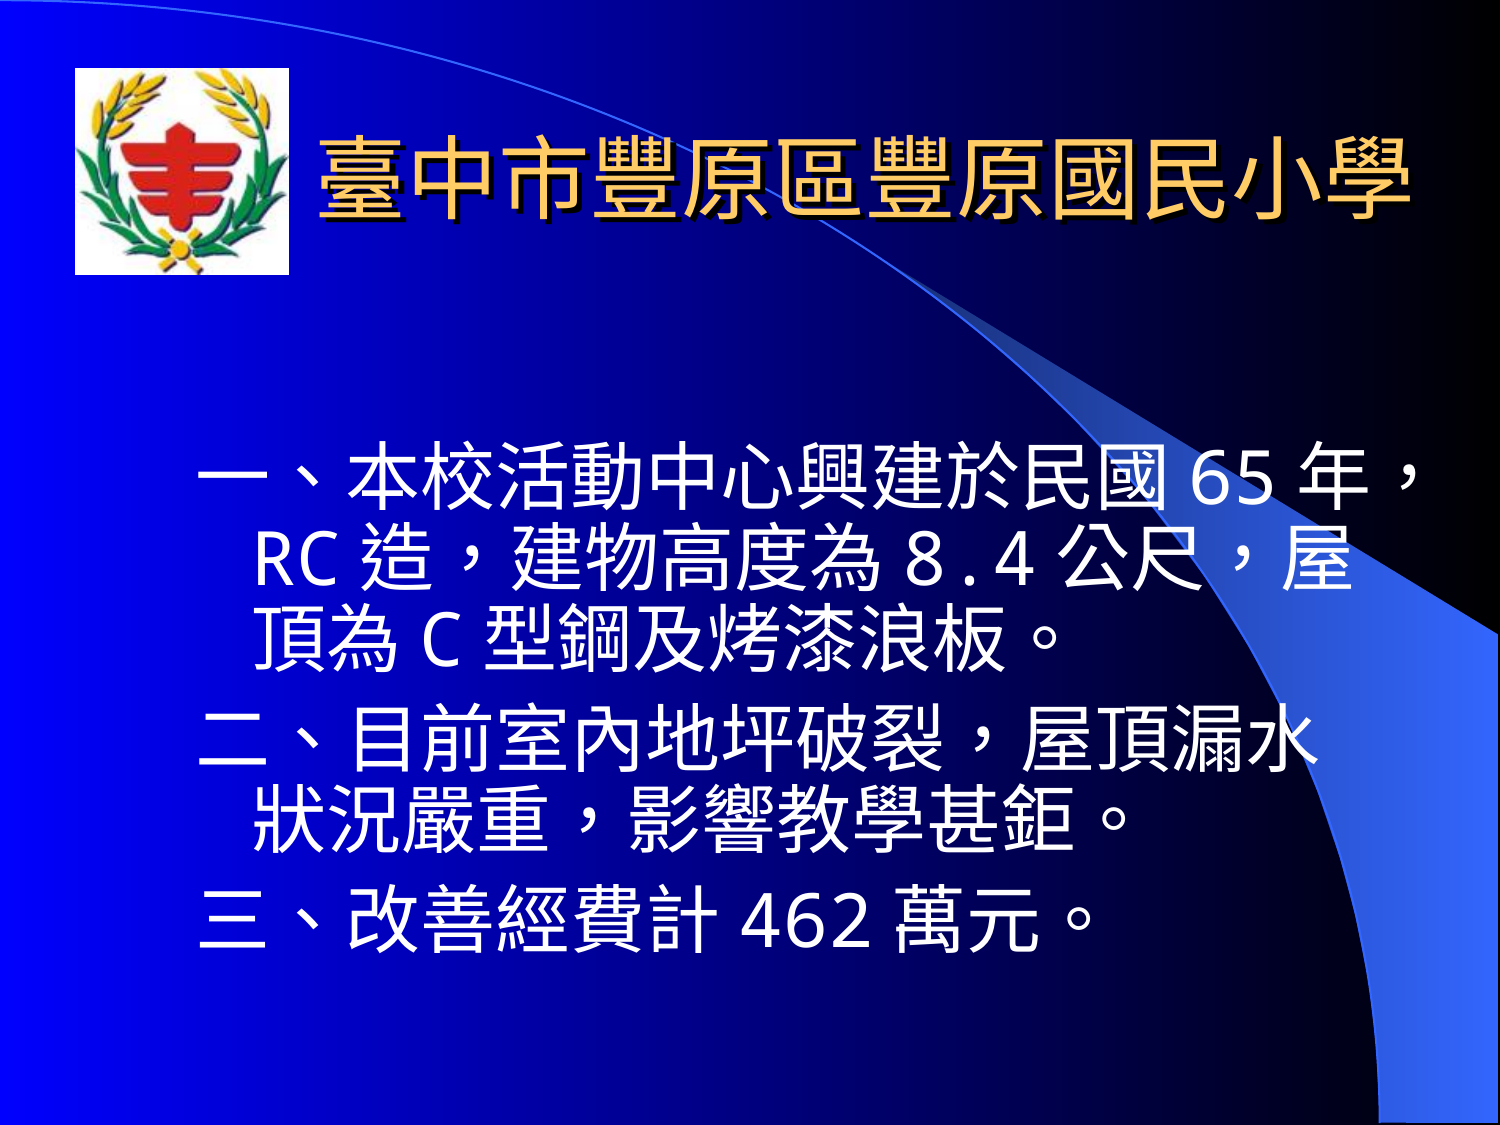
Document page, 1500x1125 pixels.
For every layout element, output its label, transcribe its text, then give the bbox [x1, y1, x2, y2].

picture [75, 68, 289, 275]
title 臺中市豐原區豐原國民小學 [277, 99, 1453, 362]
list 一、本校活動中心興建於民國65年，RC造，建物高度為8.4公尺，屋頂為C型鋼及烤漆浪板。 二、目前室內地坪破裂，屋頂漏水狀況嚴重，影響教學甚鉅。 三、改善經費計462萬元。 [123, 432, 1399, 1047]
